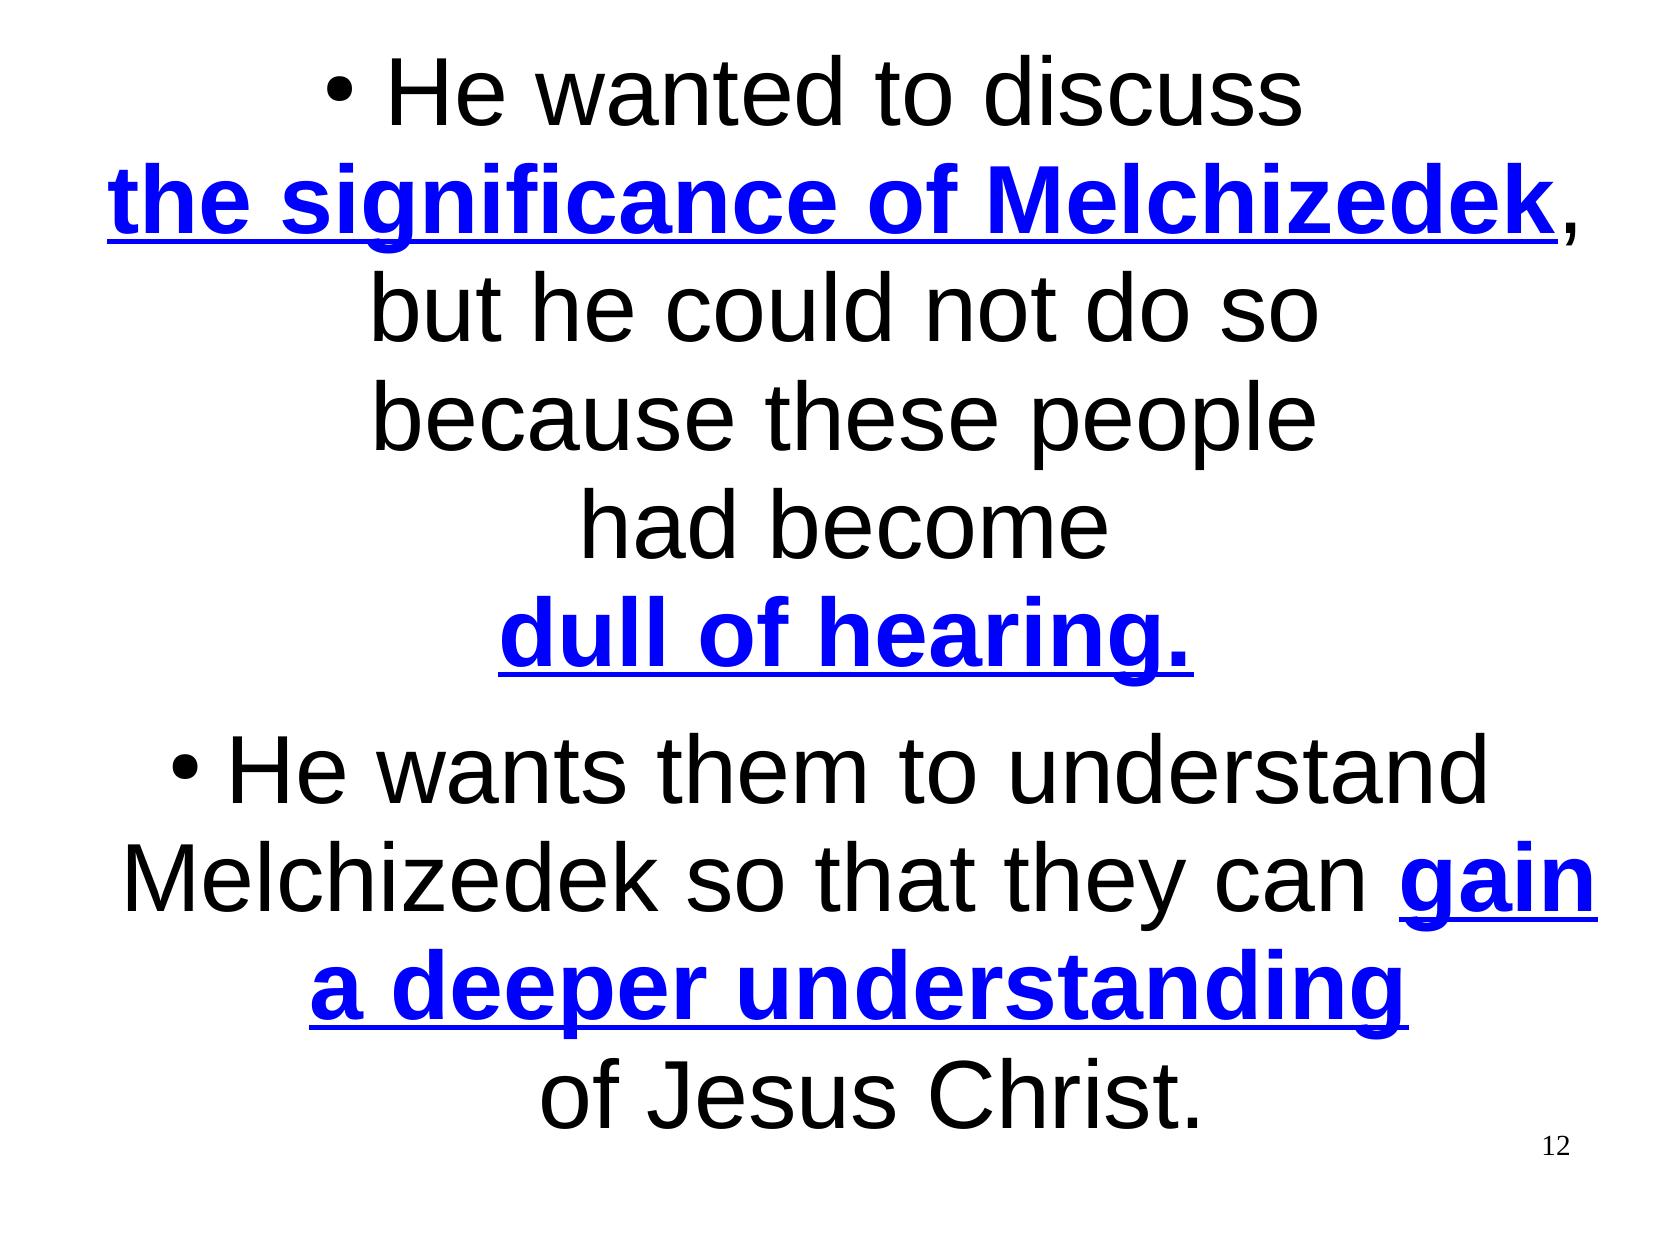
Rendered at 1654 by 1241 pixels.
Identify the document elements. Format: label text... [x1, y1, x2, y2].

list He wanted to discuss the significance of Melchizedek, but he could not do so because these people had become dull of hearing. He wants them to understand Melchizedek so that they can gain a deeper understanding of Jesus Christ. [37, 37, 1613, 1238]
